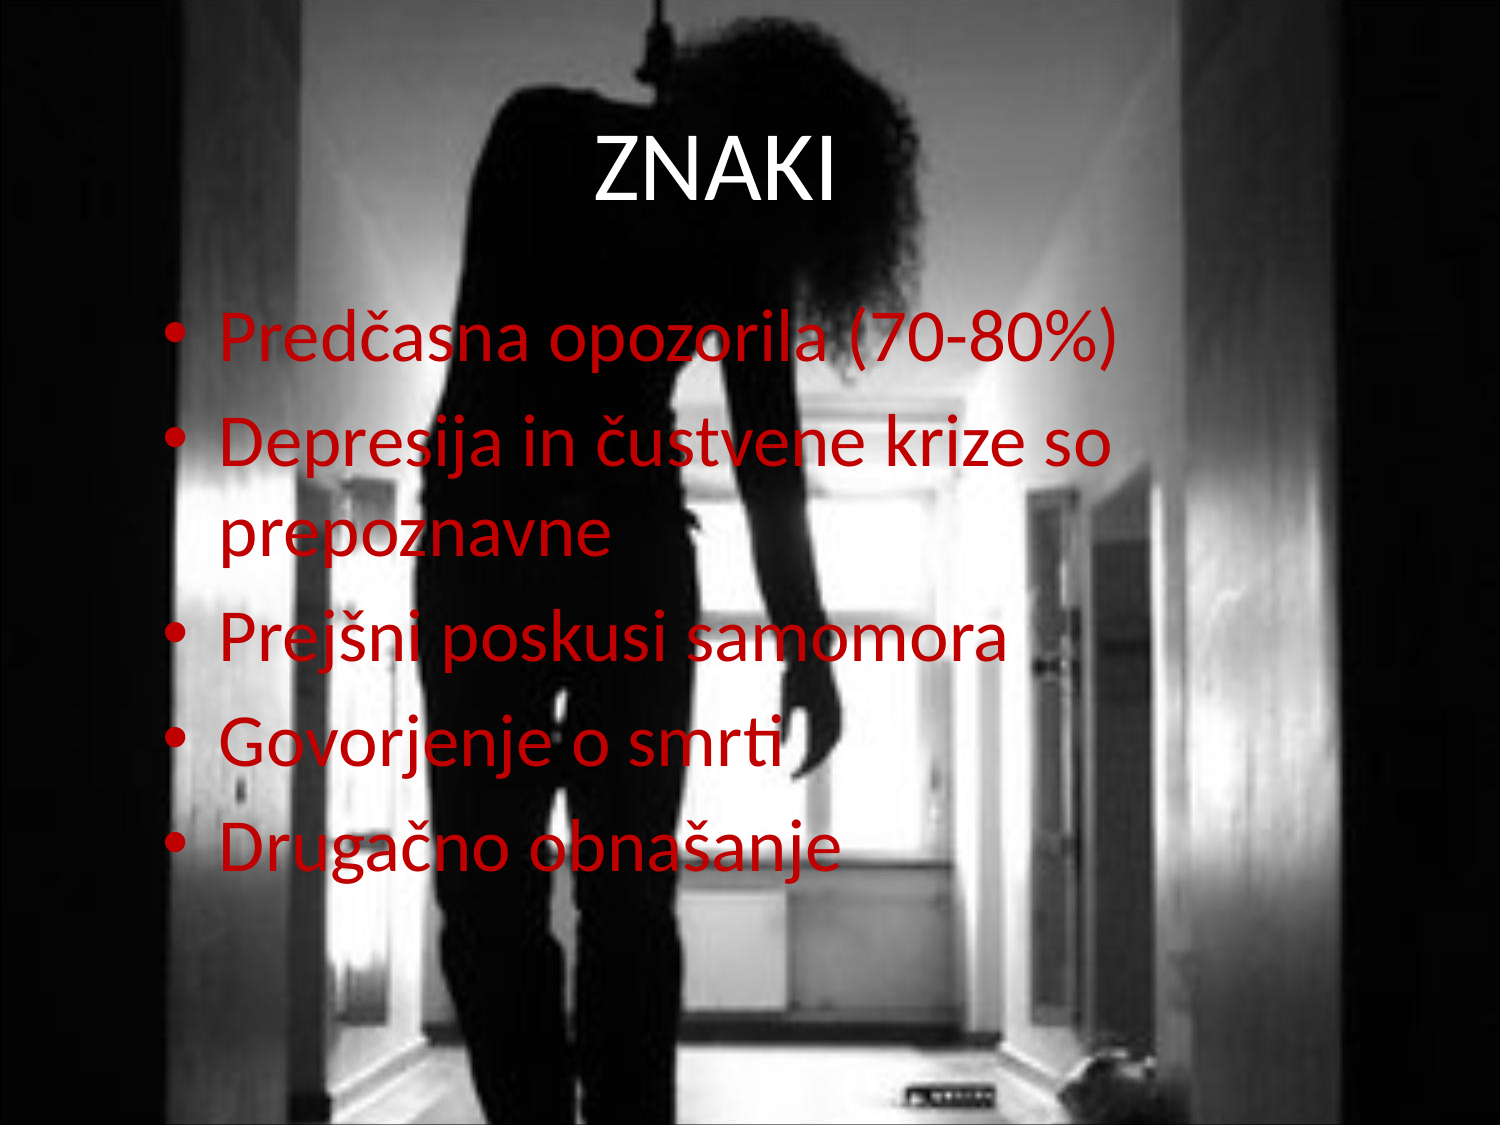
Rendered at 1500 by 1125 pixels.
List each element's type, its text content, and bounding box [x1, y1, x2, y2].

picture [0, 0, 1500, 1125]
list Predčasna opozorila (70-80%) Depresija in čustvene krize so prepoznavne Prejšni poskusi samomora Govorjenje o smrti Drugačno obnašanje [147, 278, 1319, 1022]
title ZNAKI [41, 66, 1392, 254]
